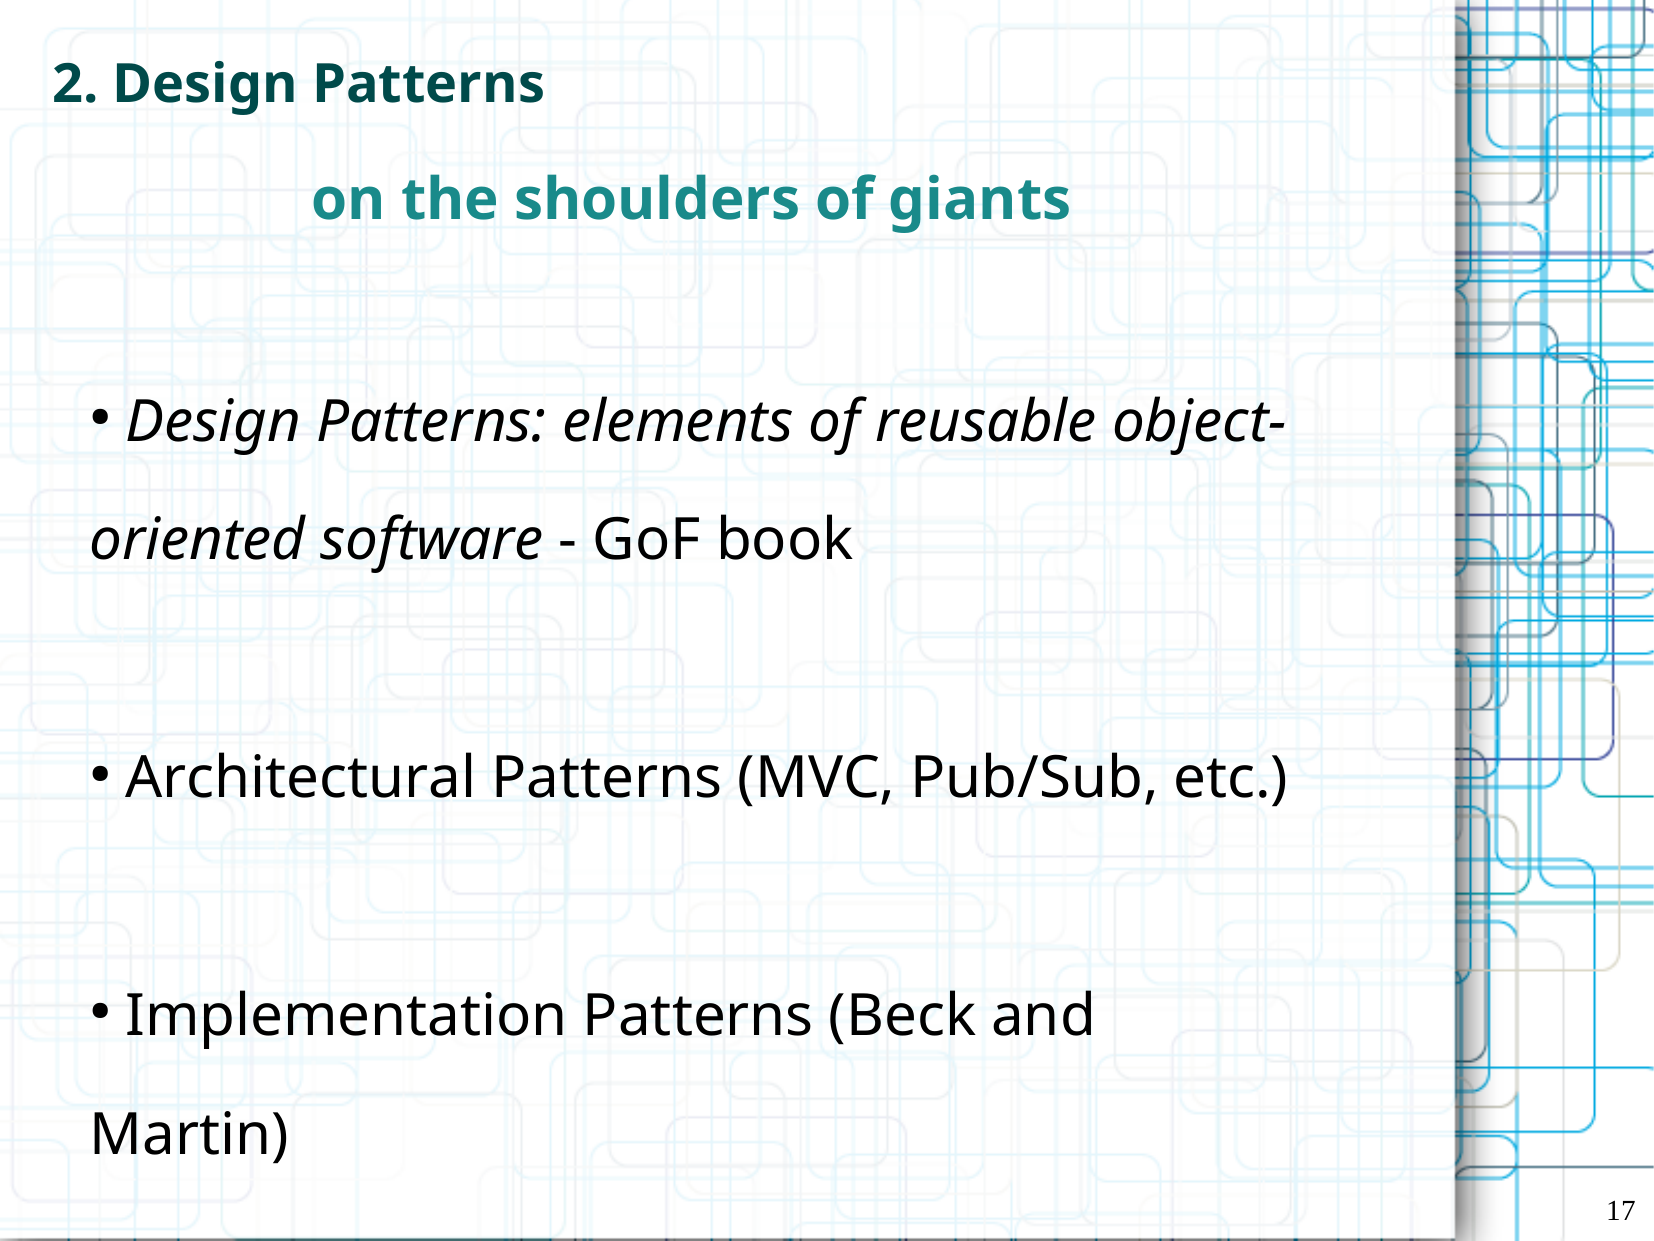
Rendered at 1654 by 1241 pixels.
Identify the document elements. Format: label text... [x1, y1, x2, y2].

picture [0, 0, 1654, 1241]
text_box Design Patterns: elements of reusable object-oriented software - GoF book Architectural Patterns (MVC, Pub/Sub, etc.) Implementation Patterns (Beck and Martin) [75, 331, 1313, 1014]
text_box on the shoulders of giants [295, 150, 1088, 295]
text_box 2. Design Patterns [37, 37, 676, 113]
